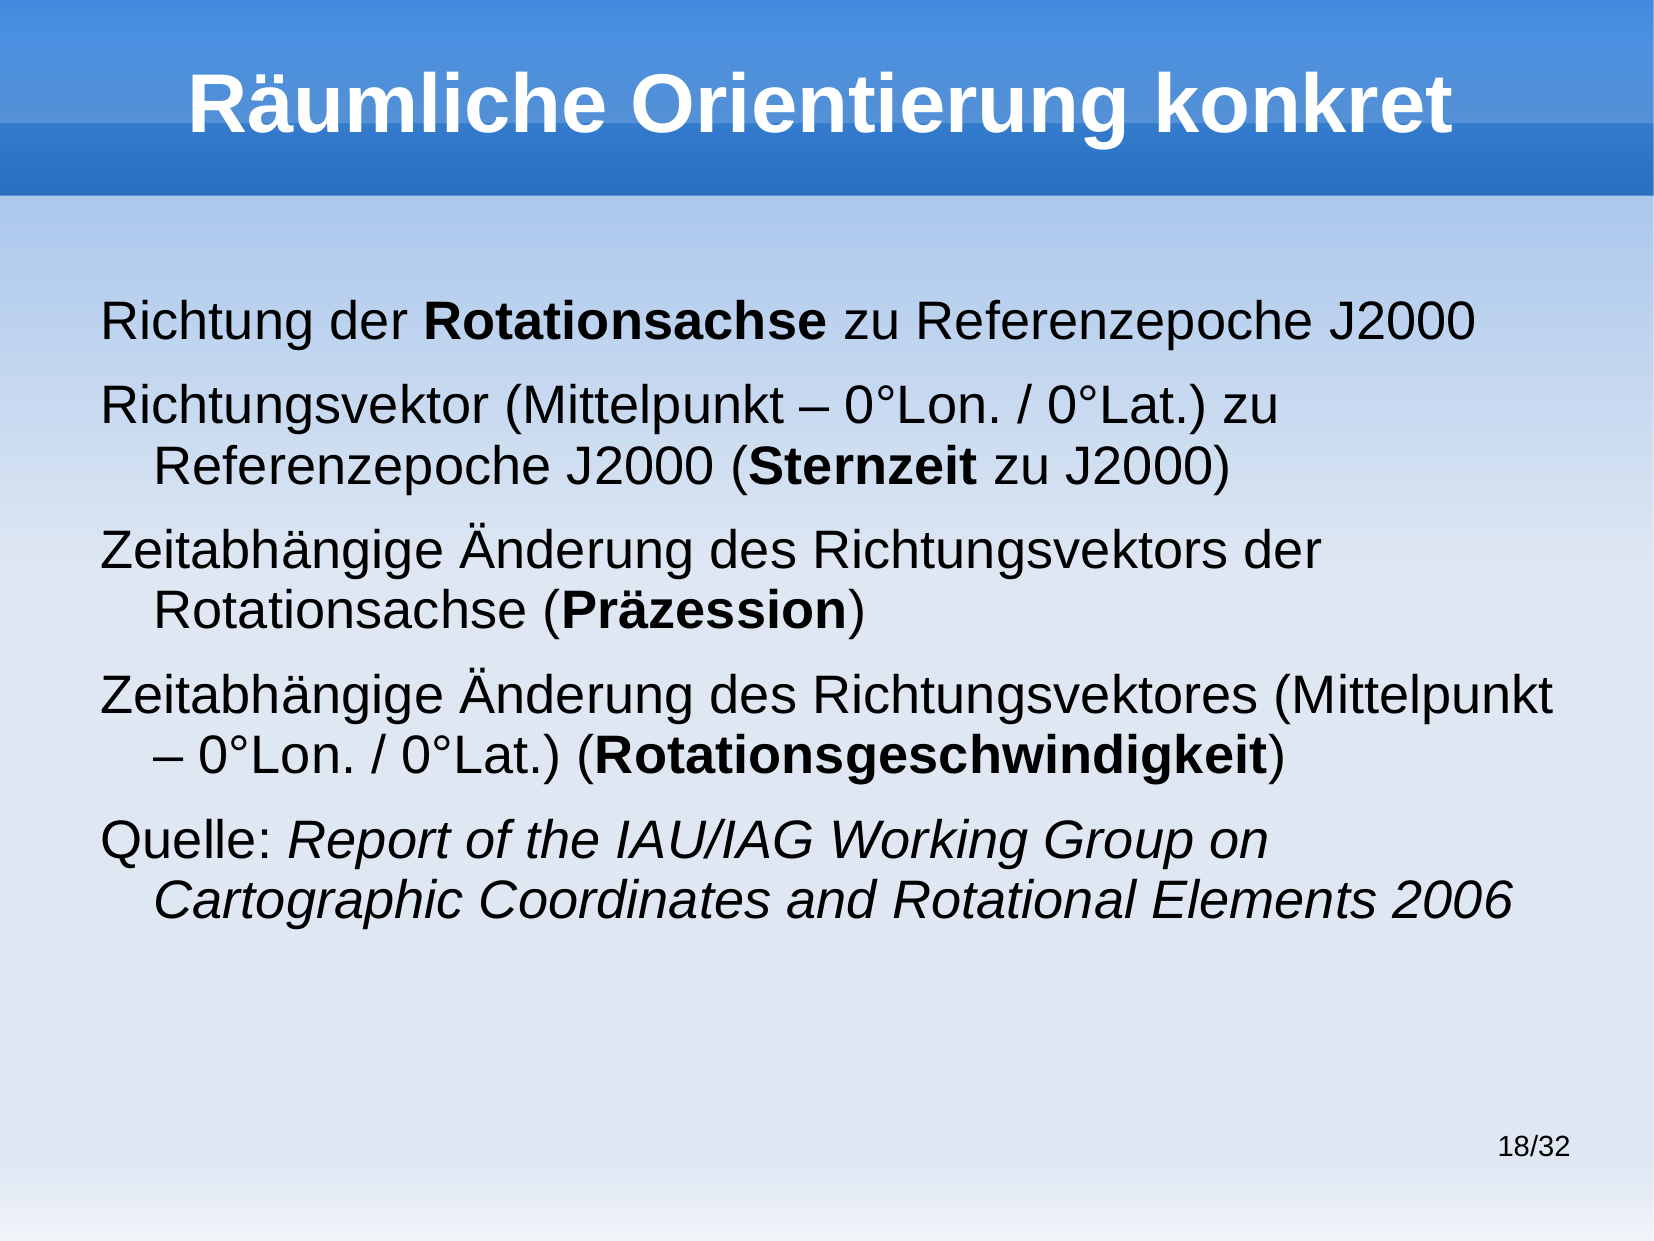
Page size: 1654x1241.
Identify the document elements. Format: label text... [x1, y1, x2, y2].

title Räumliche Orientierung konkret [76, 0, 1565, 208]
picture [0, 0, 1654, 1241]
list Richtung der Rotationsachse zu Referenzepoche J2000 Richtungsvektor (Mittelpunkt – 0°Lon. / 0°Lat.) zu Referenzepoche J2000 (Sternzeit zu J2000) Zeitabhängige Änderung des Richtungsvektors der Rotationsachse (Präzession) Zeitabhängige Änderung des Richtungsvektores (Mittelpunkt – 0°Lon. / 0°Lat.) (Rotationsgeschwindigkeit) Quelle: Report of the IAU/IAG Working Group on Cartographic Coordinates and Rotational Elements 2006 [82, 290, 1571, 1109]
